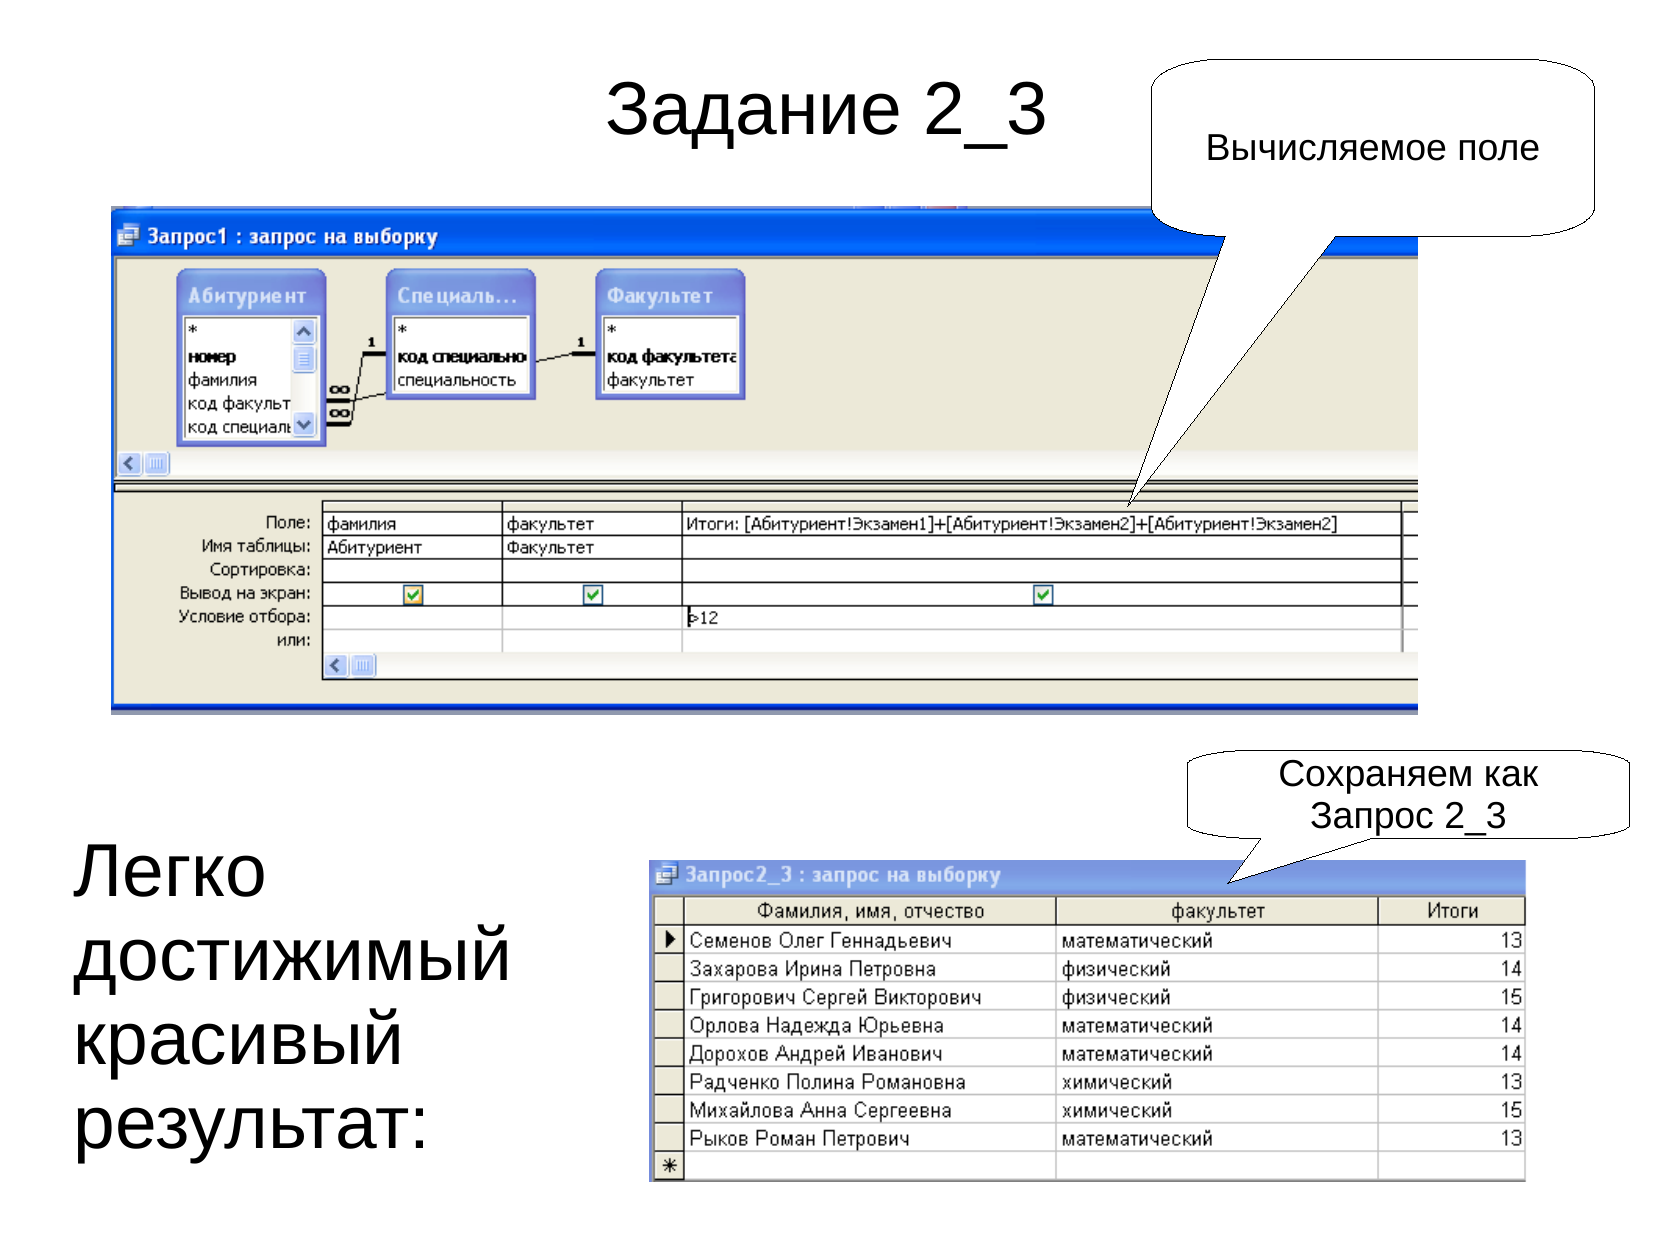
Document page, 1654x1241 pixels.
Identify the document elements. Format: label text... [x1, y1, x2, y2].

text_box Задание 2_3 [118, 59, 1206, 158]
text_box Вычисляемое поле [1127, 59, 1595, 507]
text_box Легко достижимый красивый результат: [59, 820, 591, 1172]
picture [649, 860, 1598, 1182]
picture [111, 206, 1418, 715]
text_box Сохраняем как Запрос 2_3 [1187, 750, 1630, 884]
